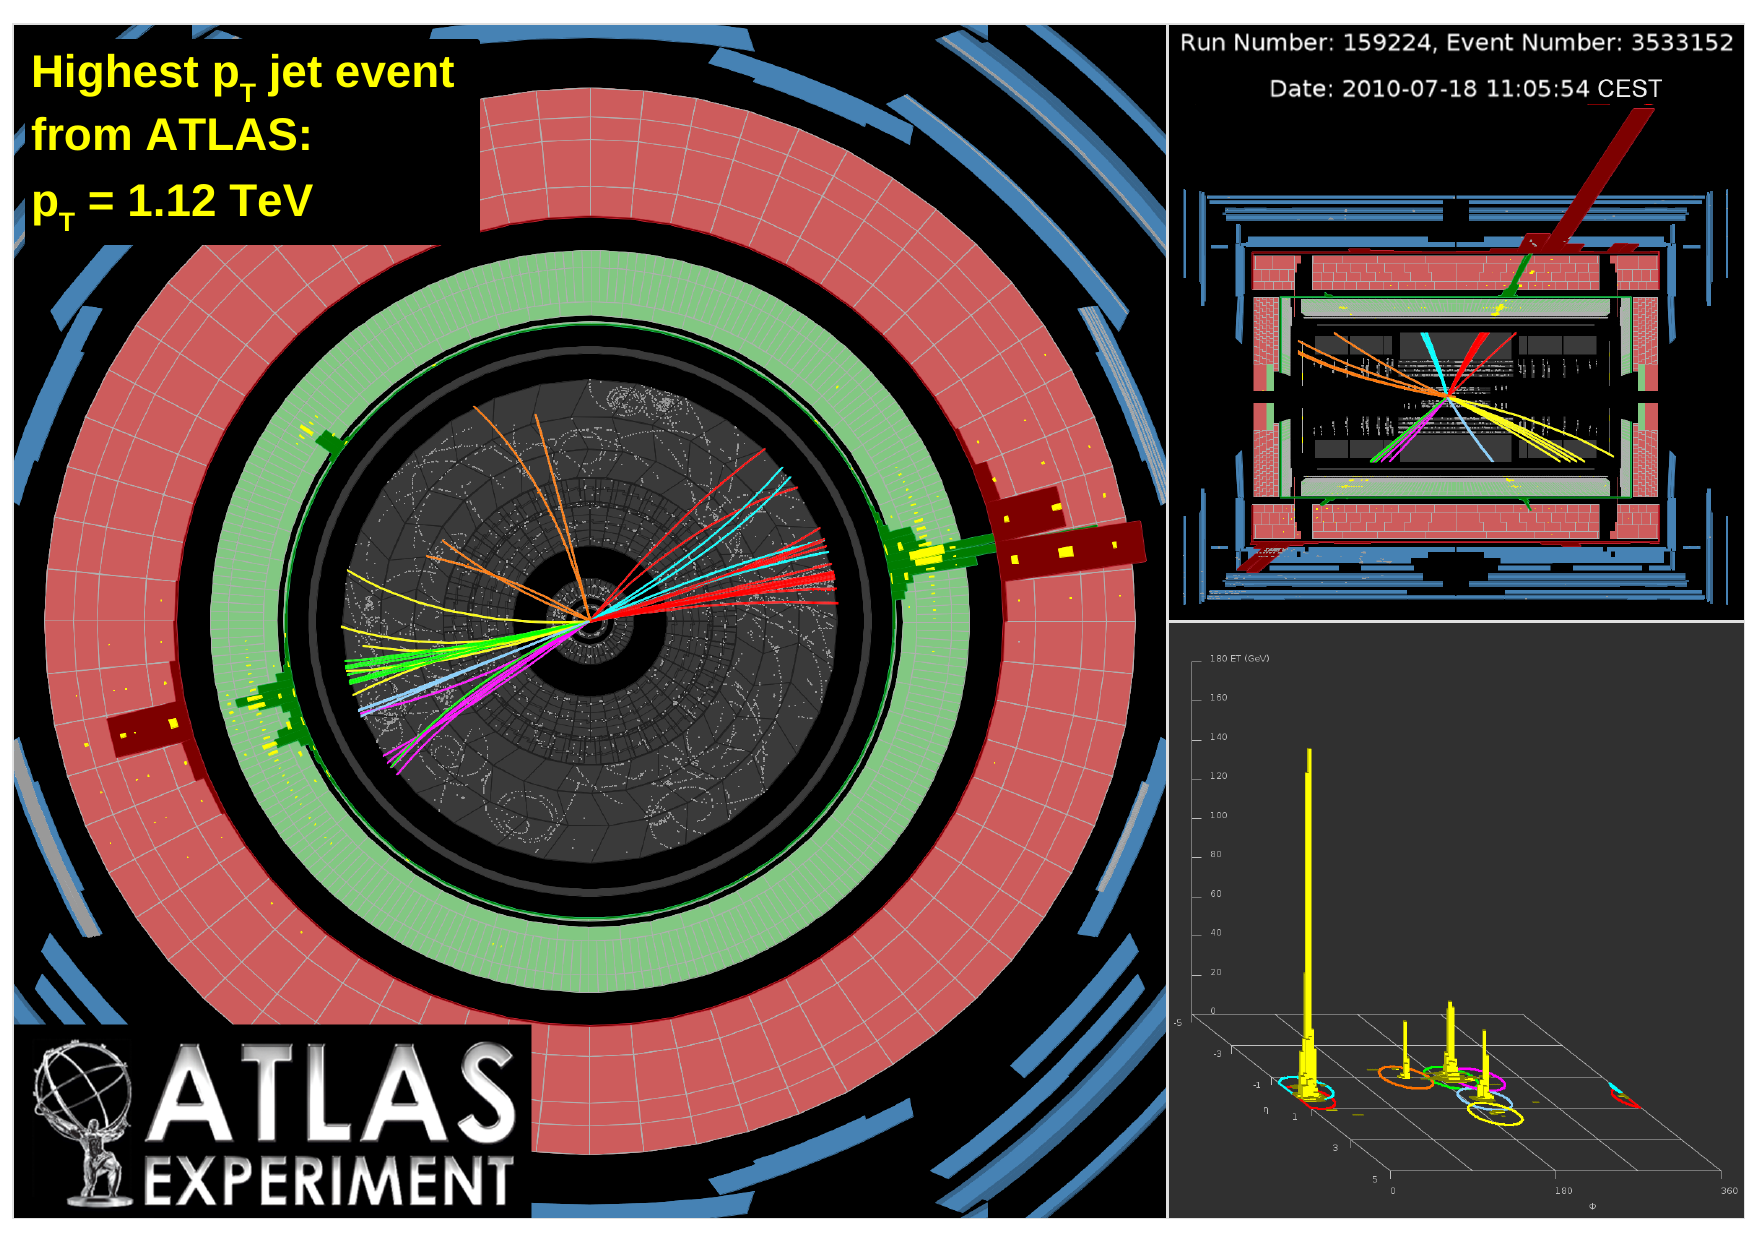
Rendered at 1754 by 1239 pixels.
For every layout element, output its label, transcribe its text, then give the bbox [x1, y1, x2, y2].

picture [12, 23, 1745, 1219]
text_box Highest pT jet event from ATLAS: pT = 1.12 TeV [28, 42, 477, 243]
